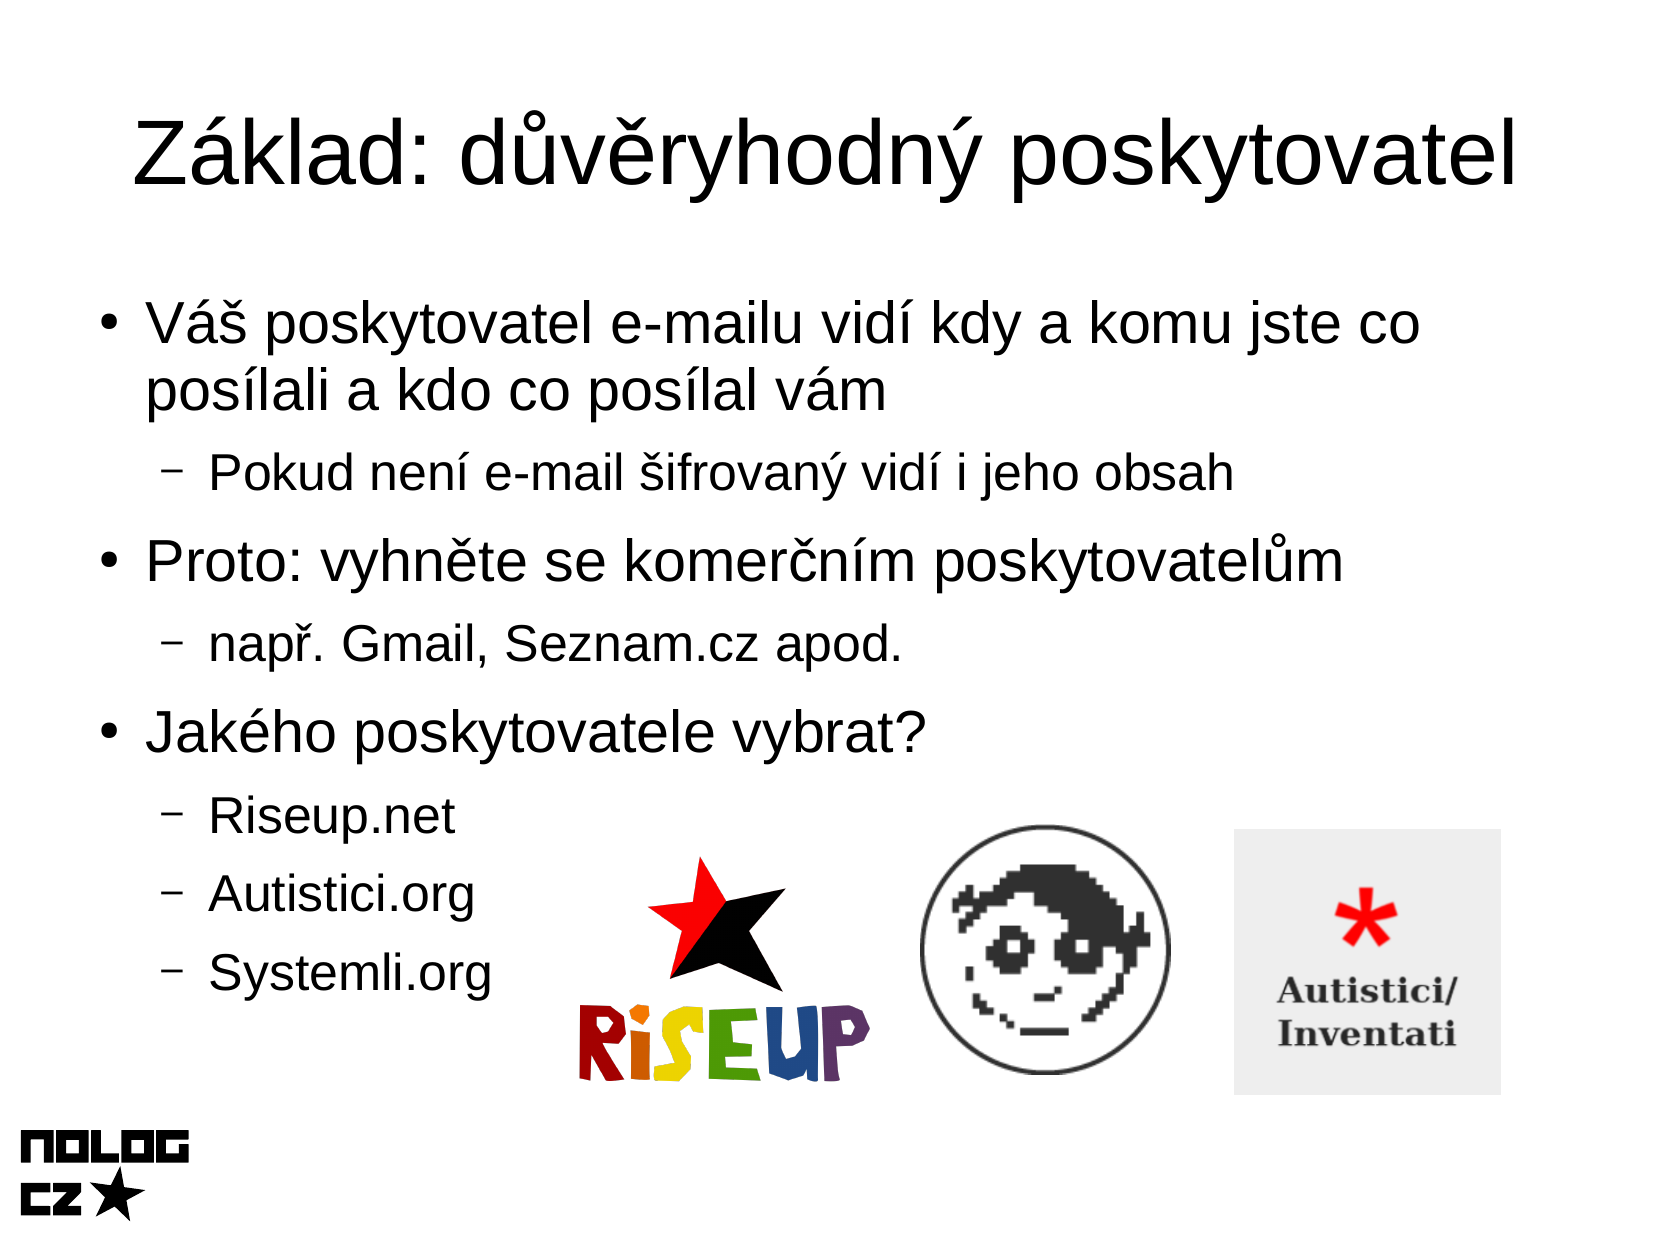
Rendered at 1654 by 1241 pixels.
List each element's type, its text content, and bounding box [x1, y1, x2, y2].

picture [1234, 829, 1501, 1096]
list Váš poskytovatel e-mailu vidí kdy a komu jste co posílali a kdo co posílal vám Pokud není e-mail šifrovaný vidí i jeho obsah Proto: vyhněte se komerčním poskytovatelům např. Gmail, Seznam.cz apod. Jakého poskytovatele vybrat? Riseup.net Autistici.org Systemli.org [82, 290, 1571, 1010]
title Základ: důvěryhodný poskytovatel [82, 49, 1571, 257]
picture [552, 844, 901, 1111]
picture [14, 1125, 196, 1227]
picture [920, 824, 1171, 1075]
